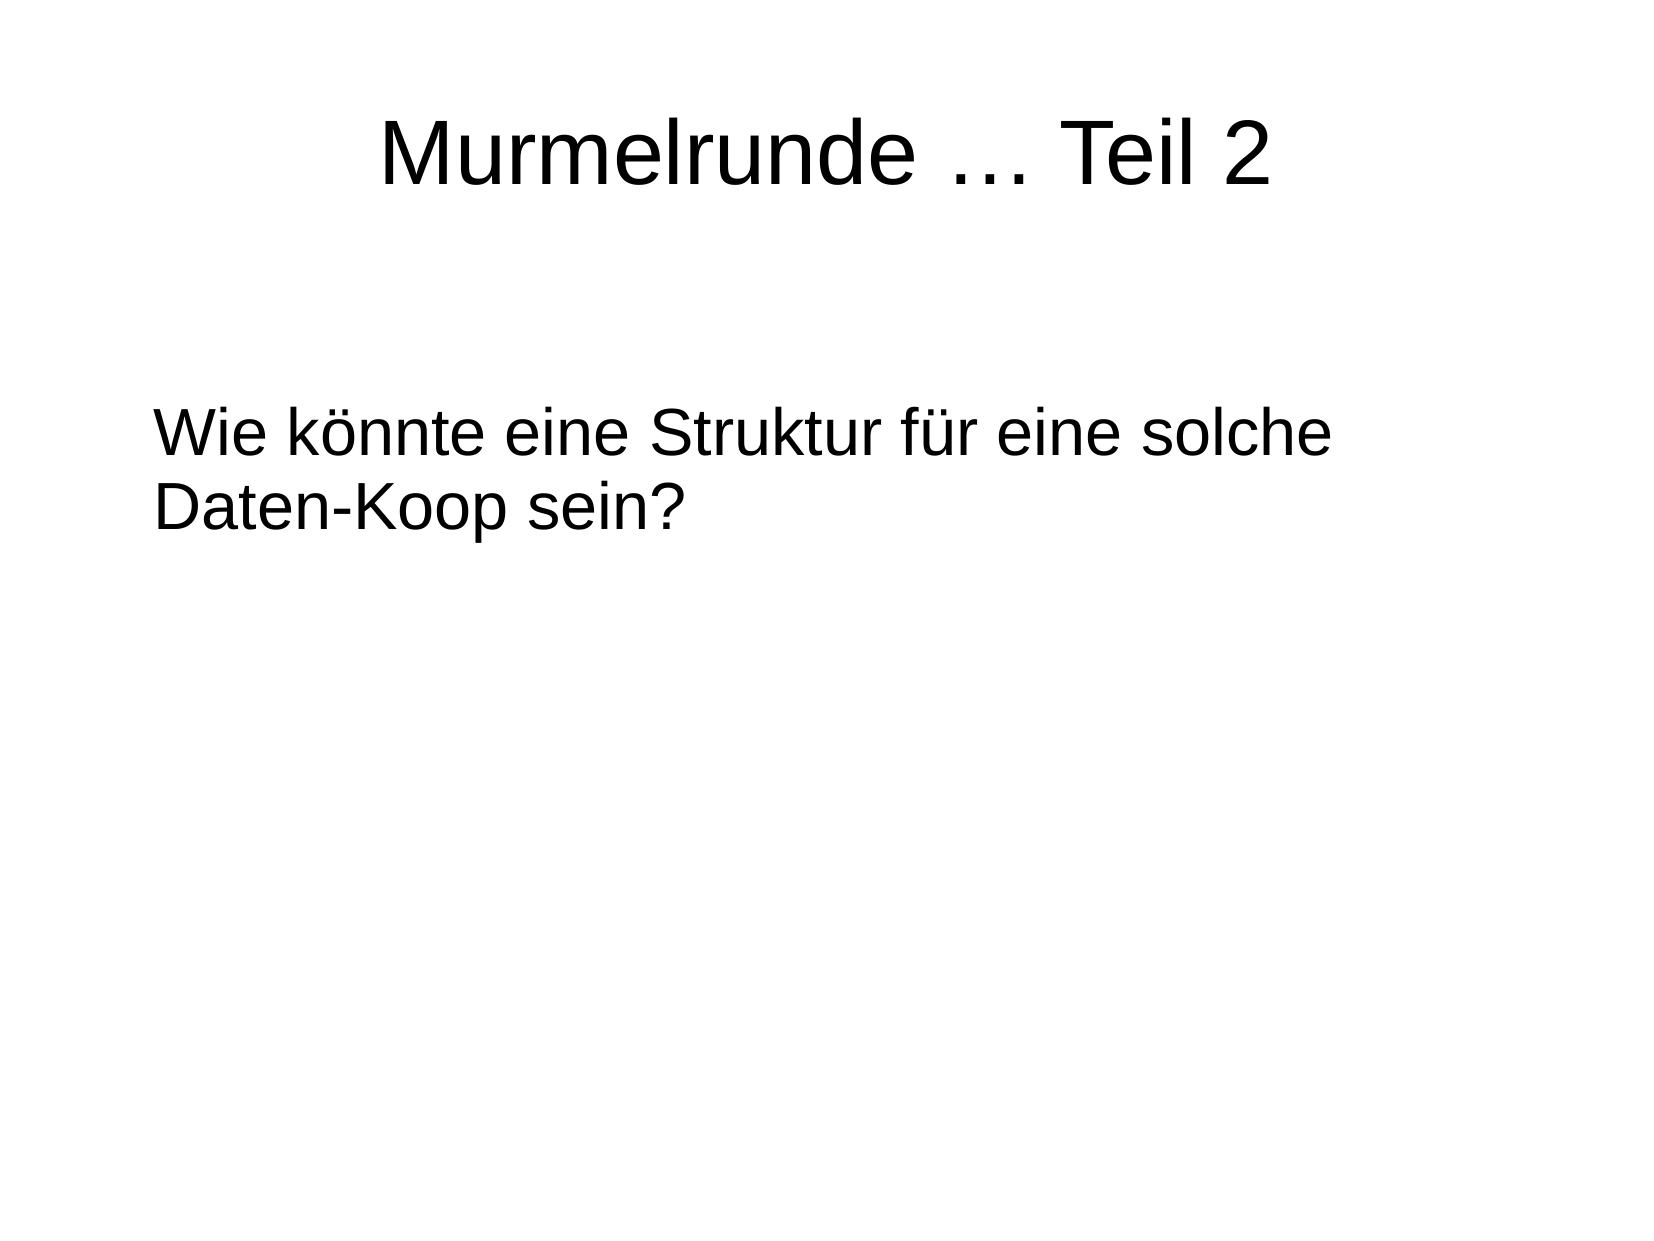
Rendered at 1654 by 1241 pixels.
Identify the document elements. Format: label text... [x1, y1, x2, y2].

list Wie könnte eine Struktur für eine solche Daten-Koop sein? [82, 290, 1538, 1010]
title Murmelrunde … Teil 2 [82, 49, 1571, 257]
